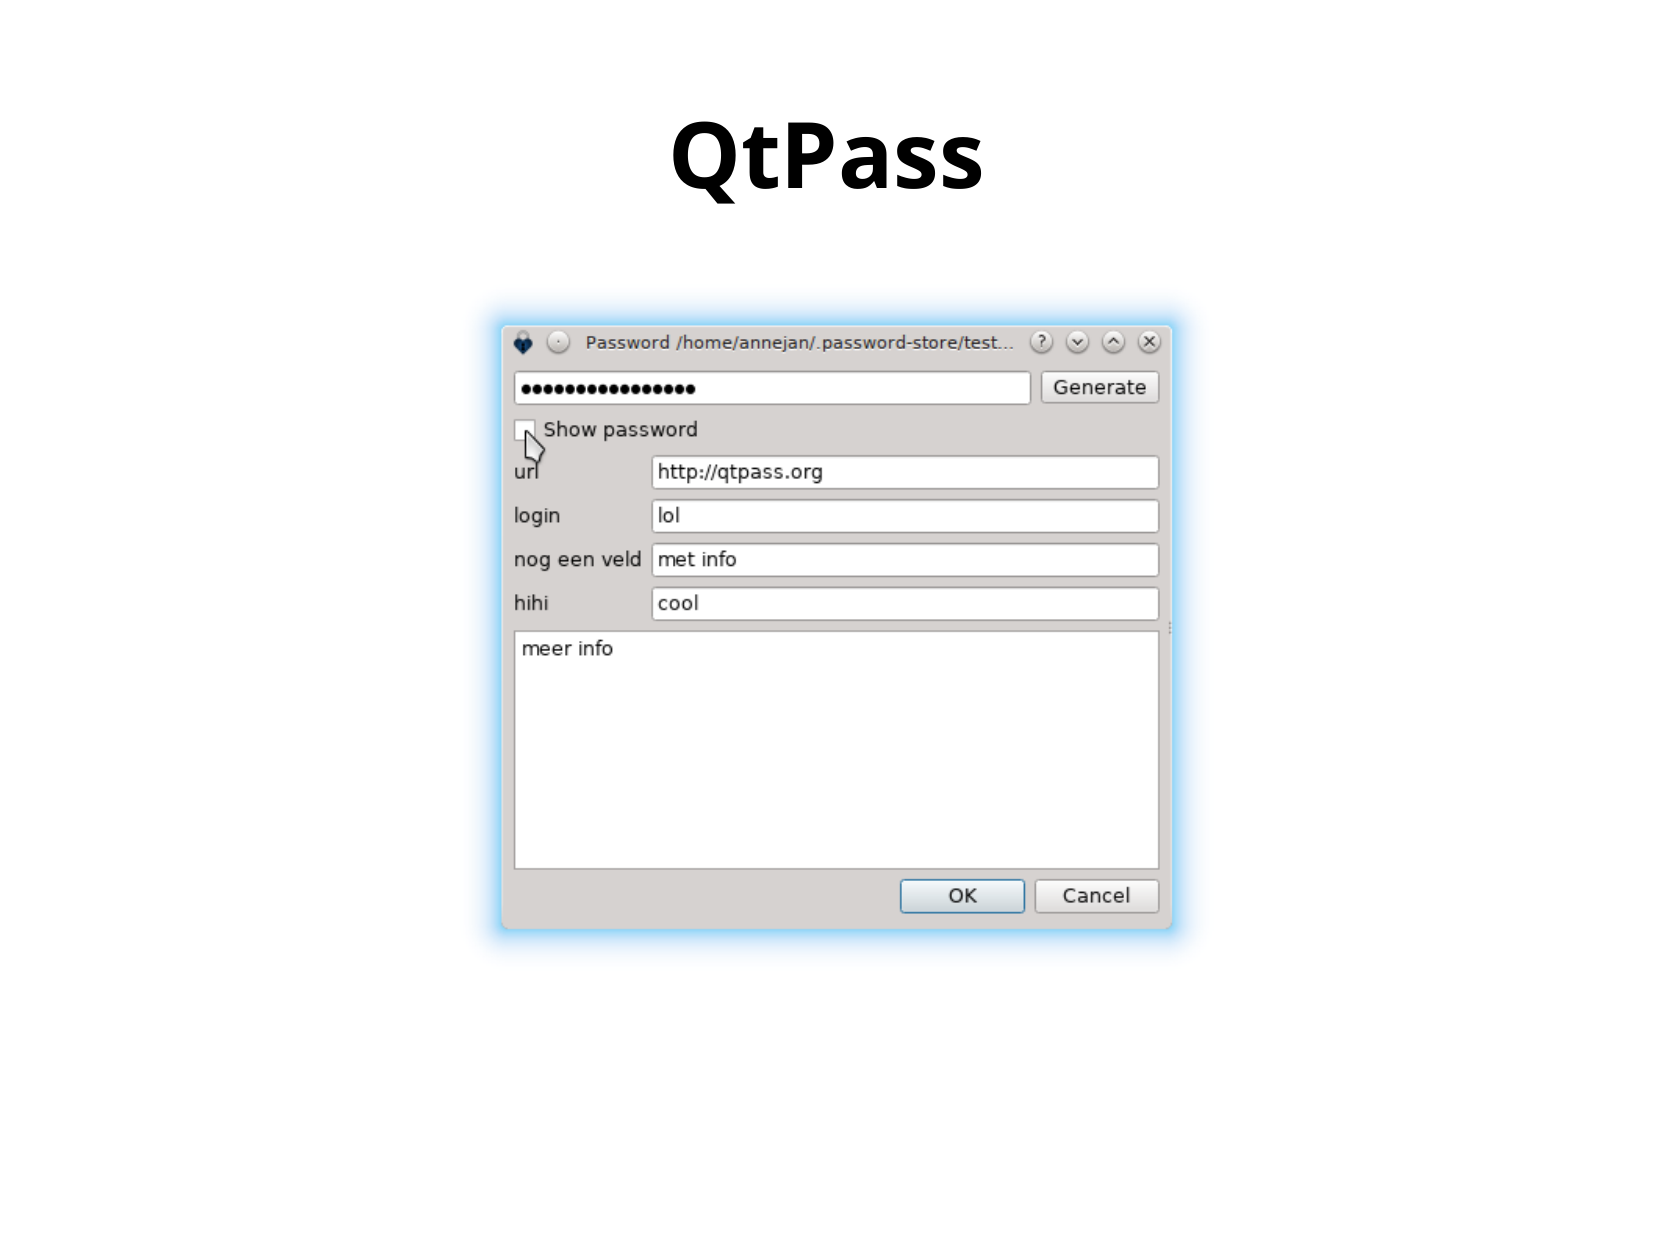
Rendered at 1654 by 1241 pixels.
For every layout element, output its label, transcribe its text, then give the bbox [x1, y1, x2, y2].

picture [439, 263, 1235, 992]
title QtPass [82, 49, 1571, 257]
